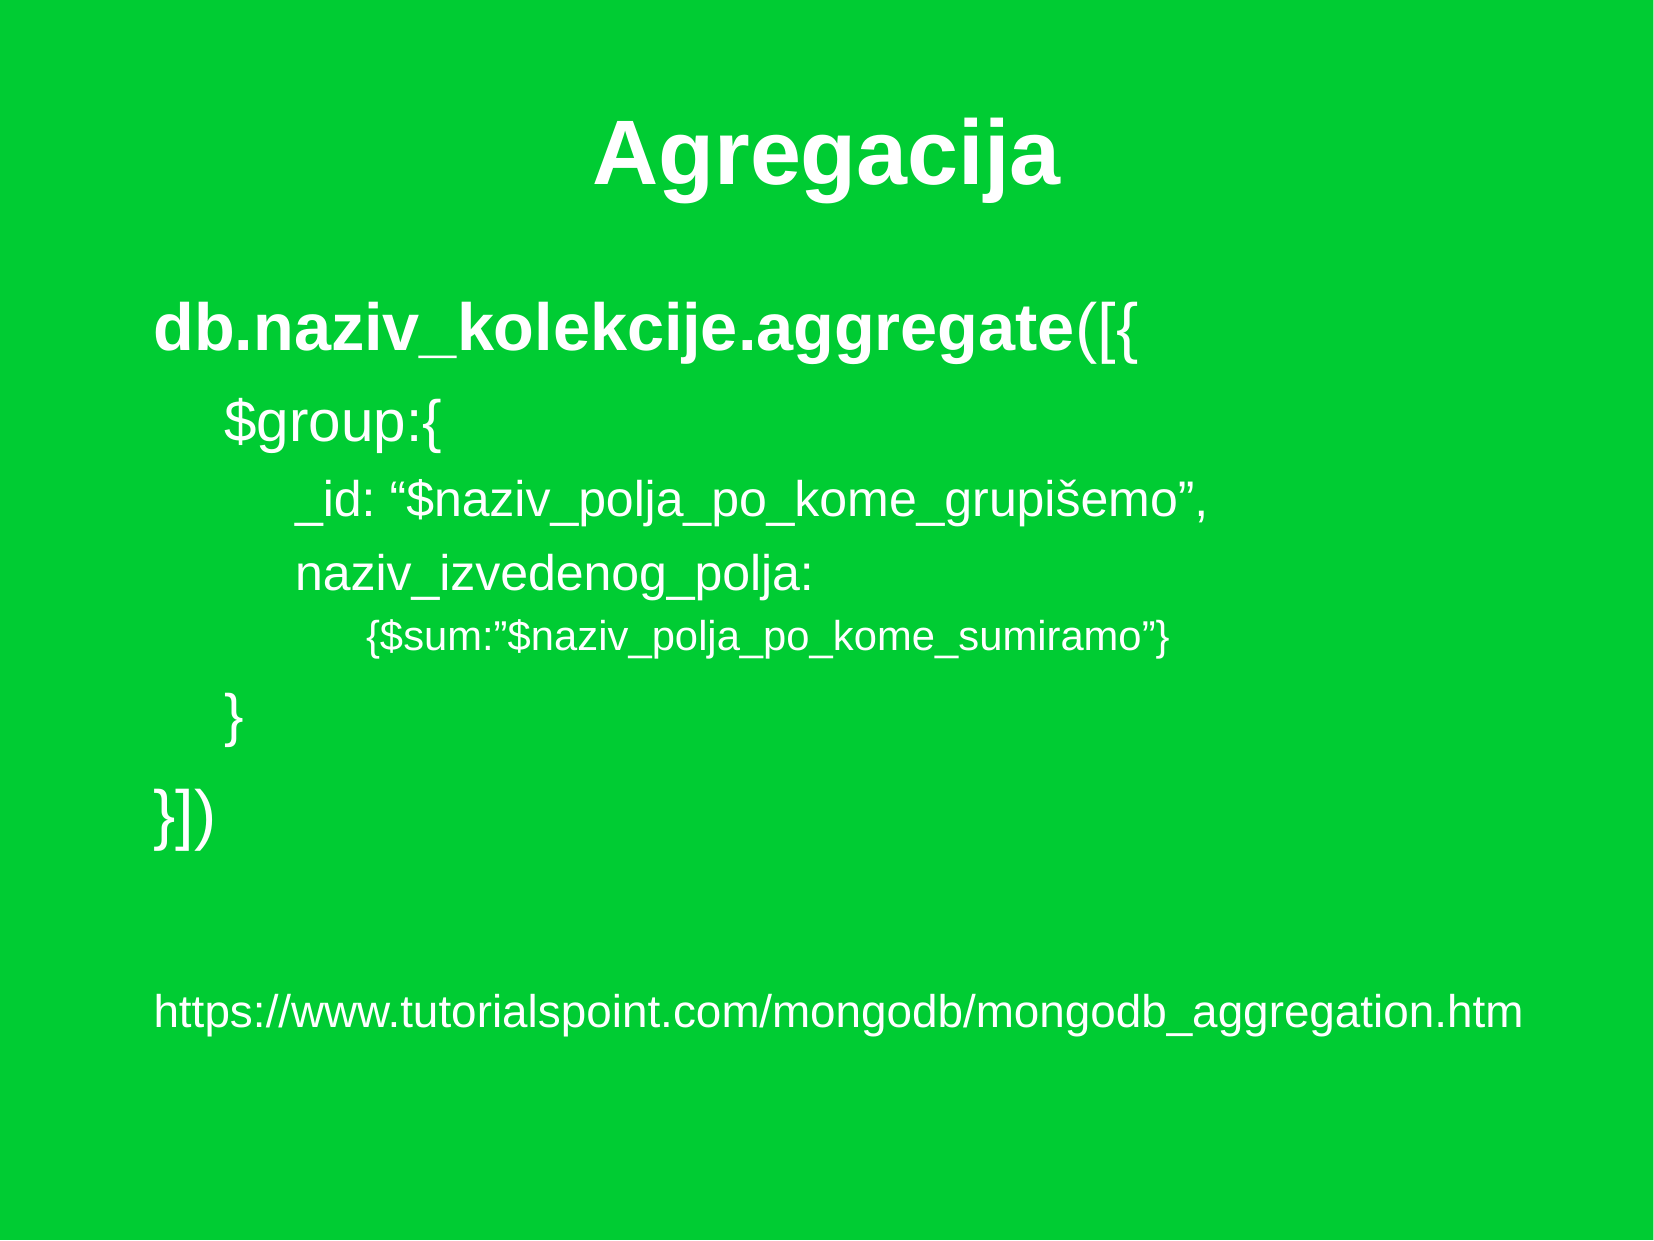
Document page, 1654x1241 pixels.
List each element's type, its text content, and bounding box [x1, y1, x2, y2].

list db.naziv_kolekcije.aggregate([{ $group:{ _id: “$naziv_polja_po_kome_grupišemo”, naziv_izvedenog_polja: {$sum:”$naziv_polja_po_kome_sumiramo”} } }]) https://www.tutorialspoint.com/mongodb/mongodb_aggregation.htm [82, 290, 1571, 1171]
title Agregacija [82, 49, 1571, 257]
